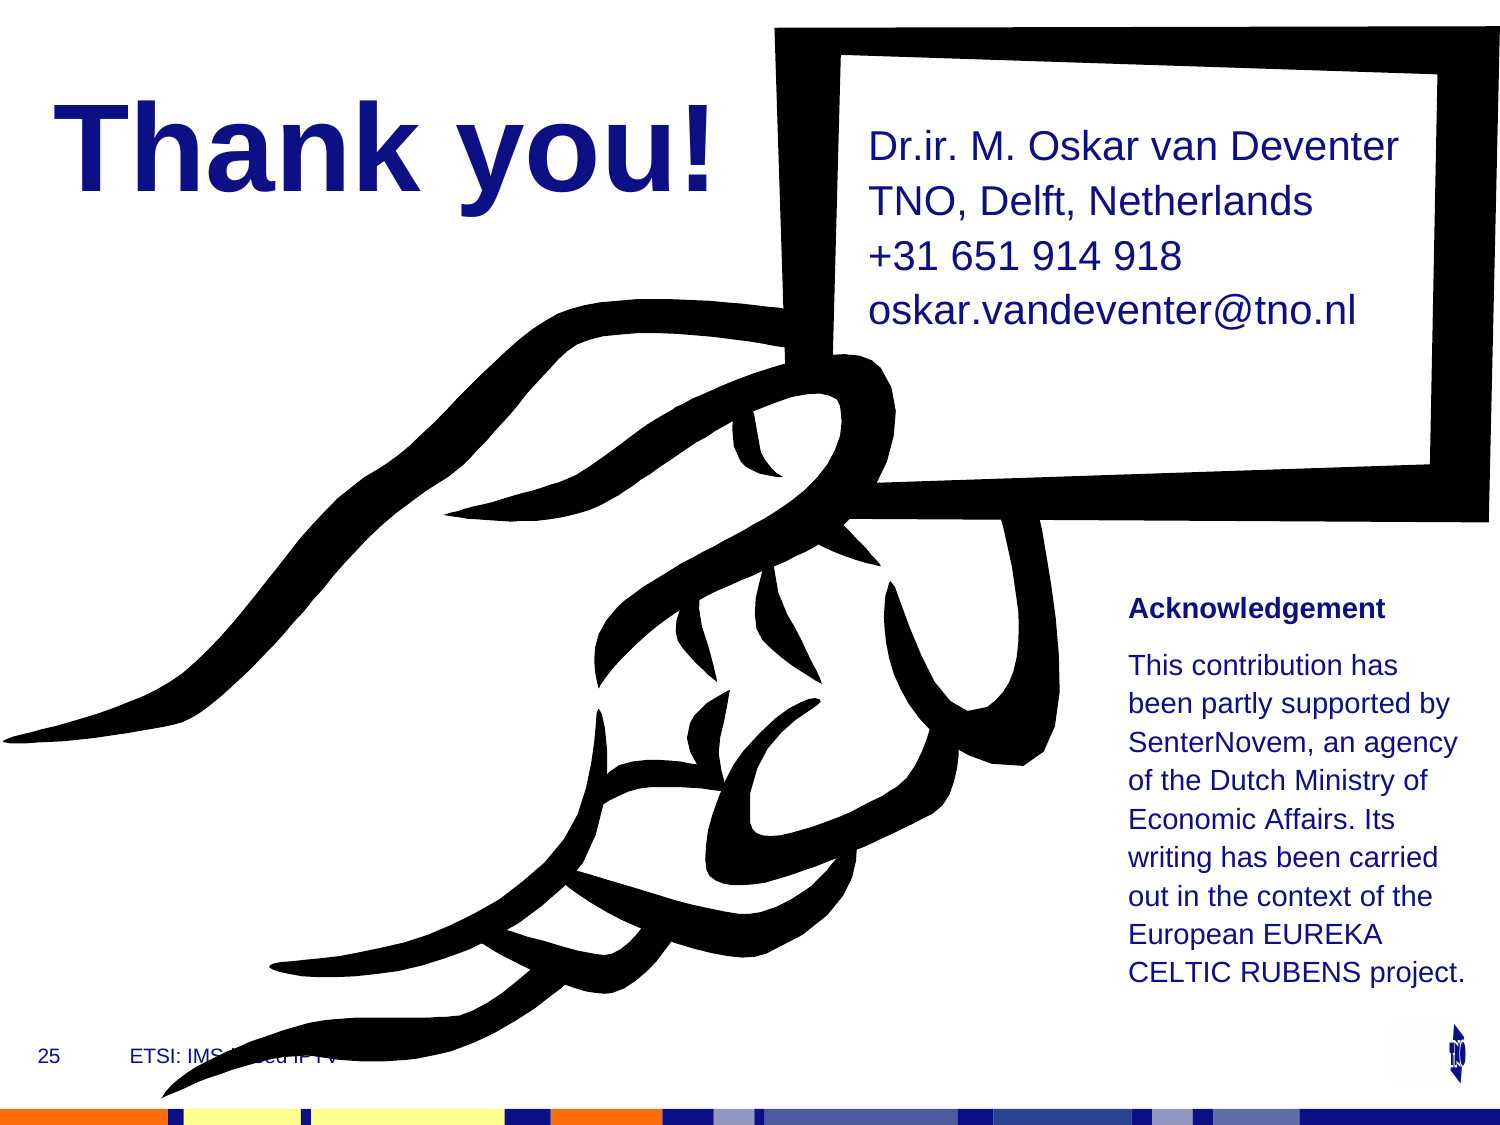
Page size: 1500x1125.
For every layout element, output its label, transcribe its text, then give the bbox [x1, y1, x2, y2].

text_box Dr.ir. M. Oskar van Deventer TNO, Delft, Netherlands +31 651 914 918 oskar.vandeventer@tno.nl [868, 113, 1424, 334]
title Thank you! [53, 78, 780, 229]
text_box Acknowledgement This contribution has been partly supported by SenterNovem, an agency of the Dutch Ministry of Economic Affairs. Its writing has been carried out in the context of the European EUREKA CELTIC RUBENS project. [1128, 586, 1471, 989]
title Thank you! [837, 78, 1293, 229]
text_box [3, 26, 1500, 1099]
